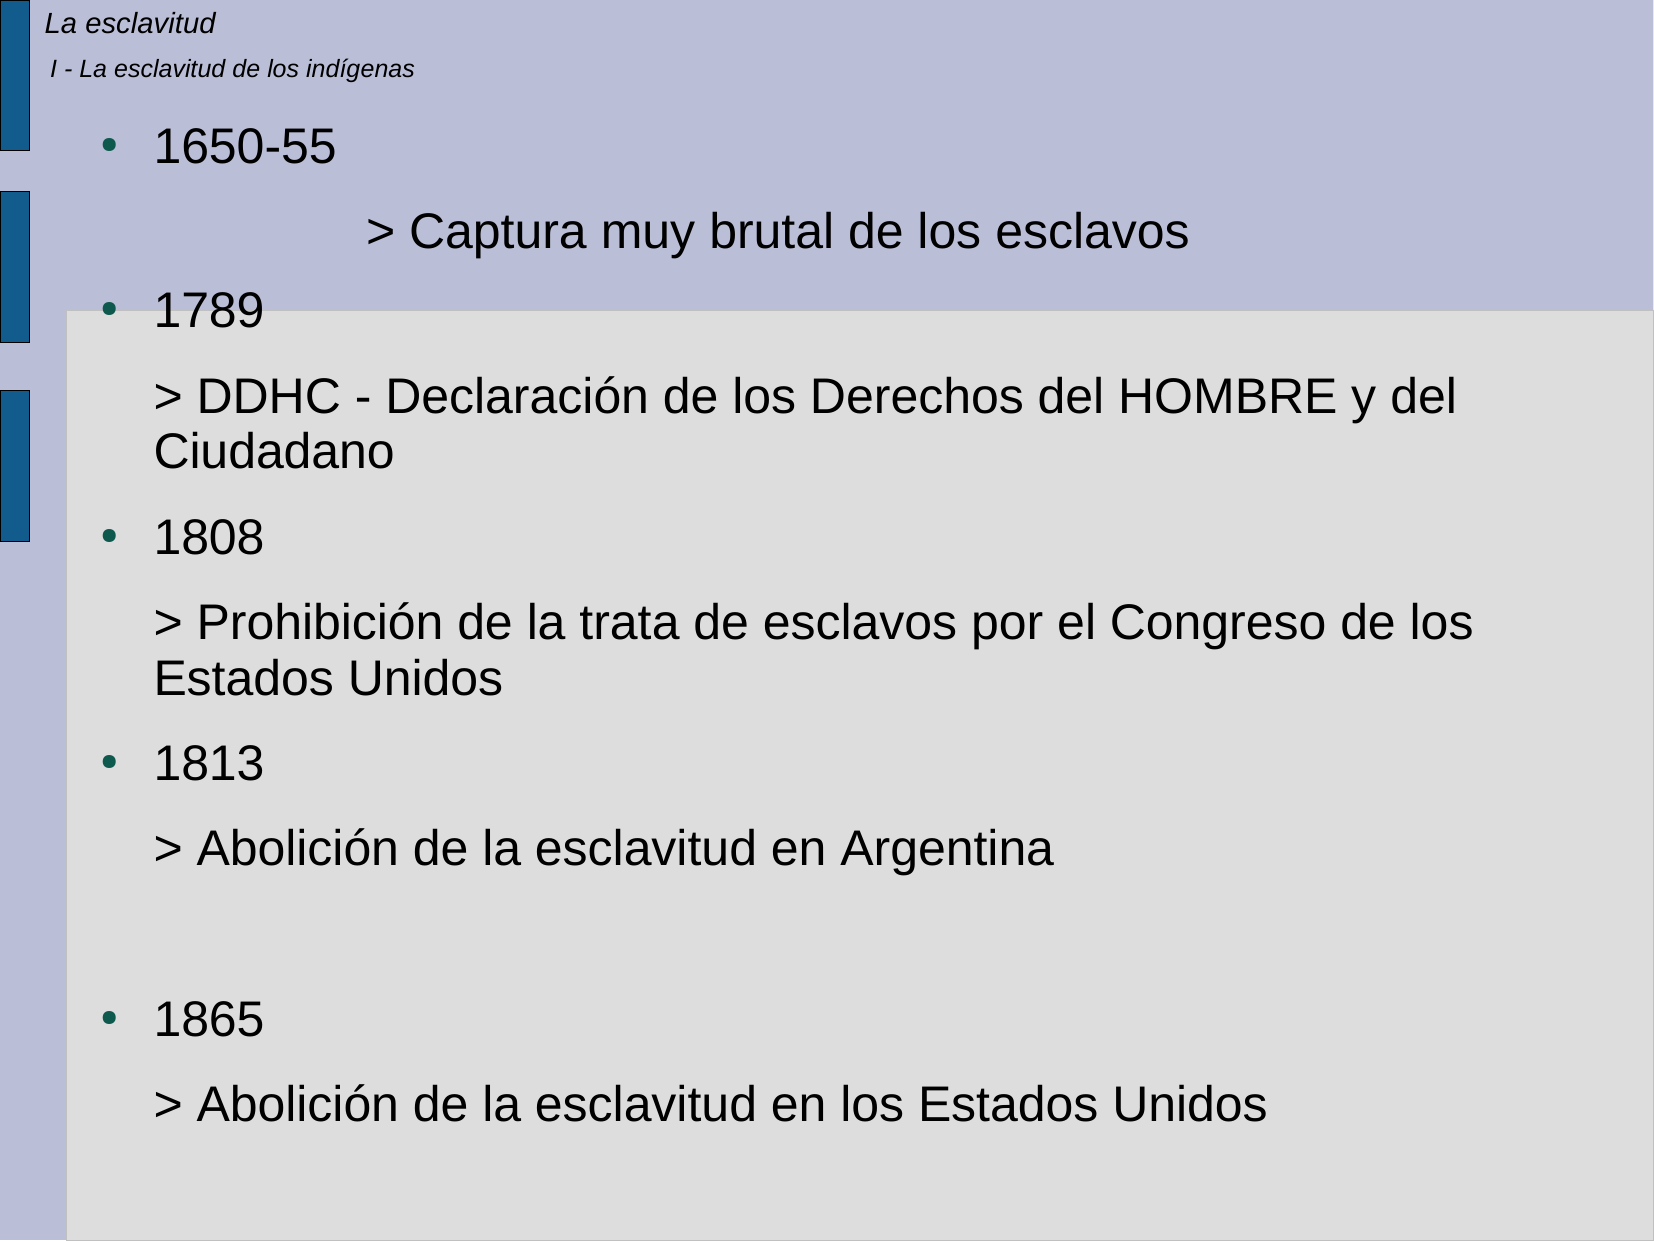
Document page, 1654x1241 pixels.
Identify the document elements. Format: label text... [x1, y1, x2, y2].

text_box I - La esclavitud de los indígenas [35, 47, 745, 91]
list 1650-55 > Captura muy brutal de los esclavos 1789 > DDHC - Declaración de los Derechos del HOMBRE y del Ciudadano 1808 > Prohibición de la trata de esclavos por el Congreso de los Estados Unidos 1813 > Abolición de la esclavitud en Argentina 1865 > Abolición de la esclavitud en los Estados Unidos [82, 118, 1560, 1229]
